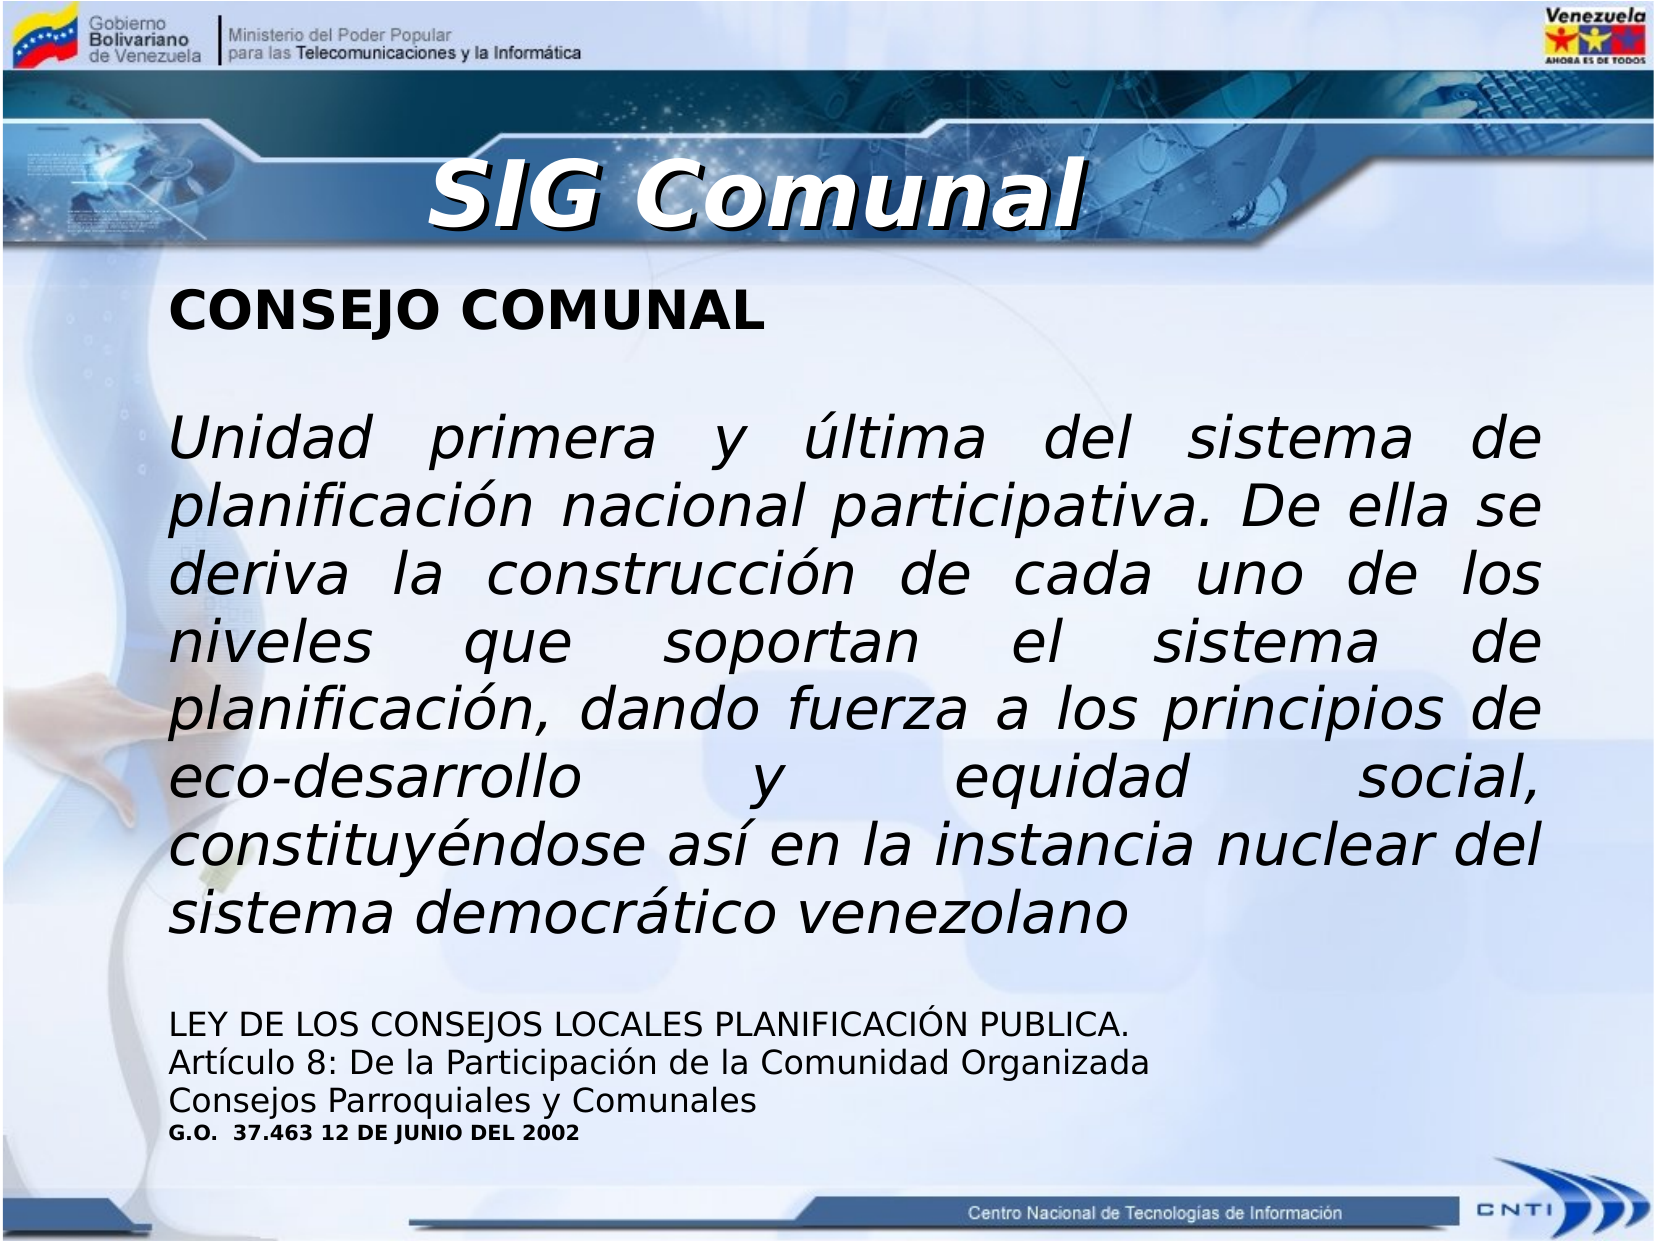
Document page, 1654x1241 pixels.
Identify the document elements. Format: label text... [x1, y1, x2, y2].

picture [2, 1, 1654, 1241]
text_box CONSEJO COMUNAL Unidad primera y última del sistema de planificación nacional participativa. De ella se deriva la construcción de cada uno de los niveles que soportan el sistema de planificación, dando fuerza a los principios de eco-desarrollo y equidad social, constituyéndose así en la instancia nuclear del sistema democrático venezolano LEY DE LOS CONSEJOS LOCALES PLANIFICACIÓN PUBLICA. Artículo 8: De la Participación de la Comunidad Organizada Consejos Parroquiales y Comunales G.O. 37.463 12 DE JUNIO DEL 2002 [147, 265, 1565, 1227]
title SIG Comunal [12, 91, 1501, 299]
